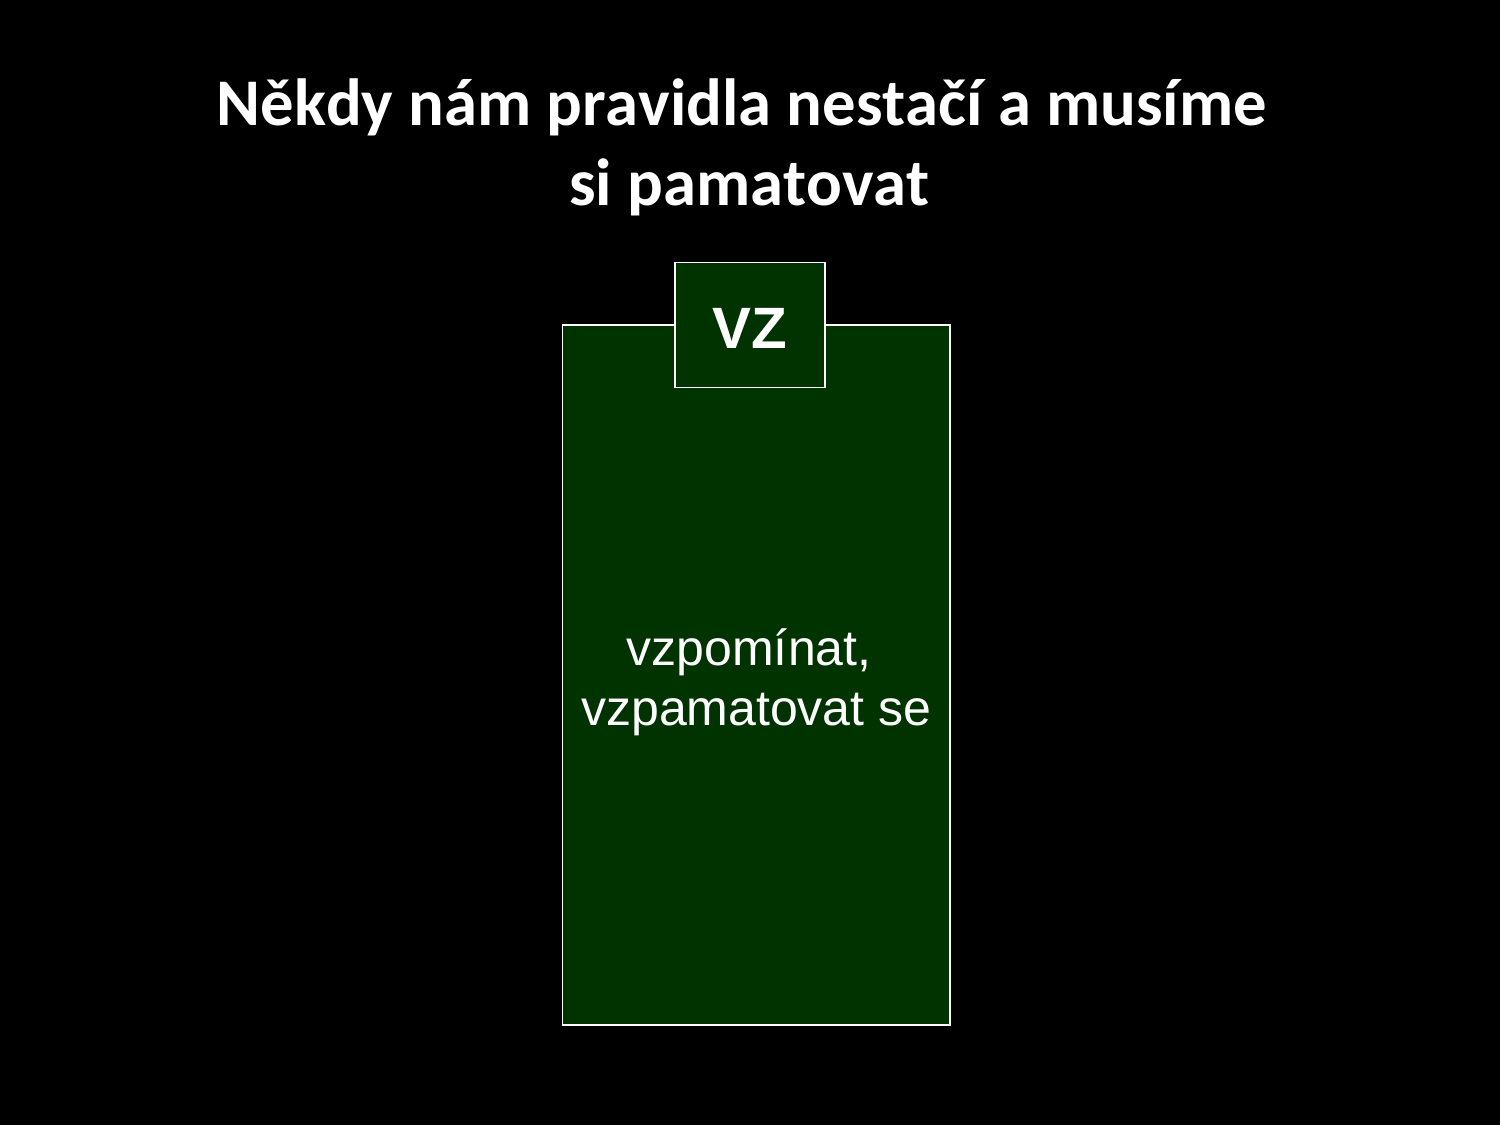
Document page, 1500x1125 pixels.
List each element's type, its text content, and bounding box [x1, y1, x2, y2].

text_box vzpomínat, vzpamatovat se [562, 324, 951, 1026]
text_box VZ [675, 262, 826, 388]
title Někdy nám pravidla nestačí a musíme si pamatovat [75, 45, 1426, 233]
